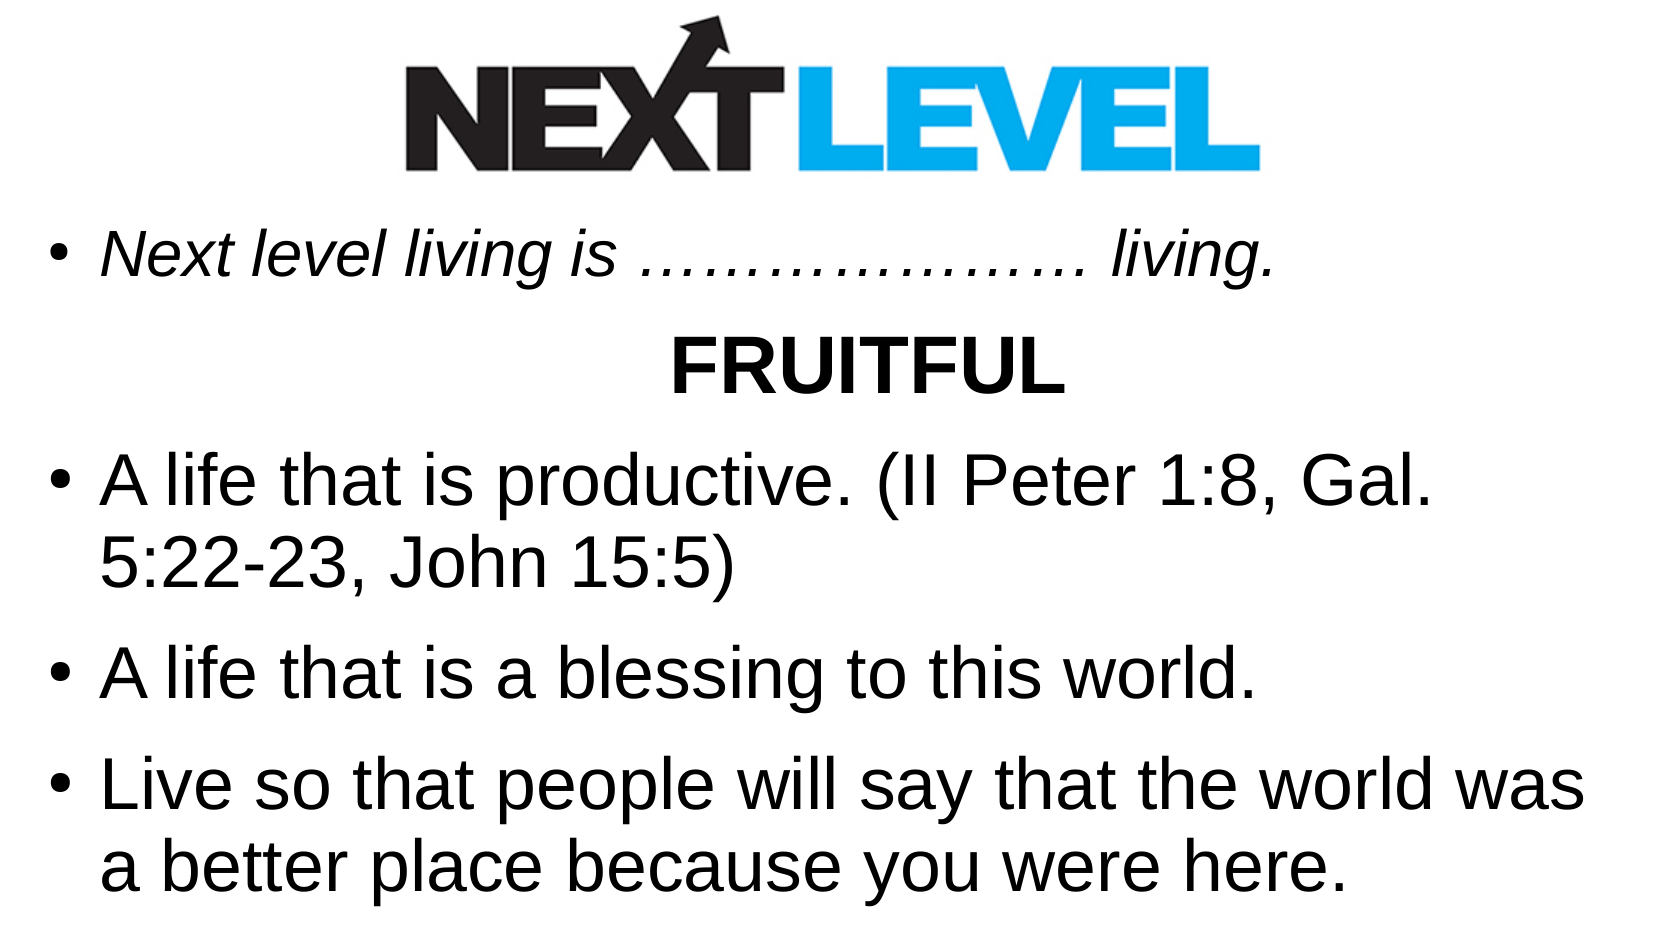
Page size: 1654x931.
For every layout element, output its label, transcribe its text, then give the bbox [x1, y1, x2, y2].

list Next level living is ………………… living. FRUITFUL A life that is productive. (II Peter 1:8, Gal. 5:22-23, John 15:5) A life that is a blessing to this world. Live so that people will say that the world was a better place because you were here. [30, 217, 1621, 916]
picture [384, 11, 1282, 179]
